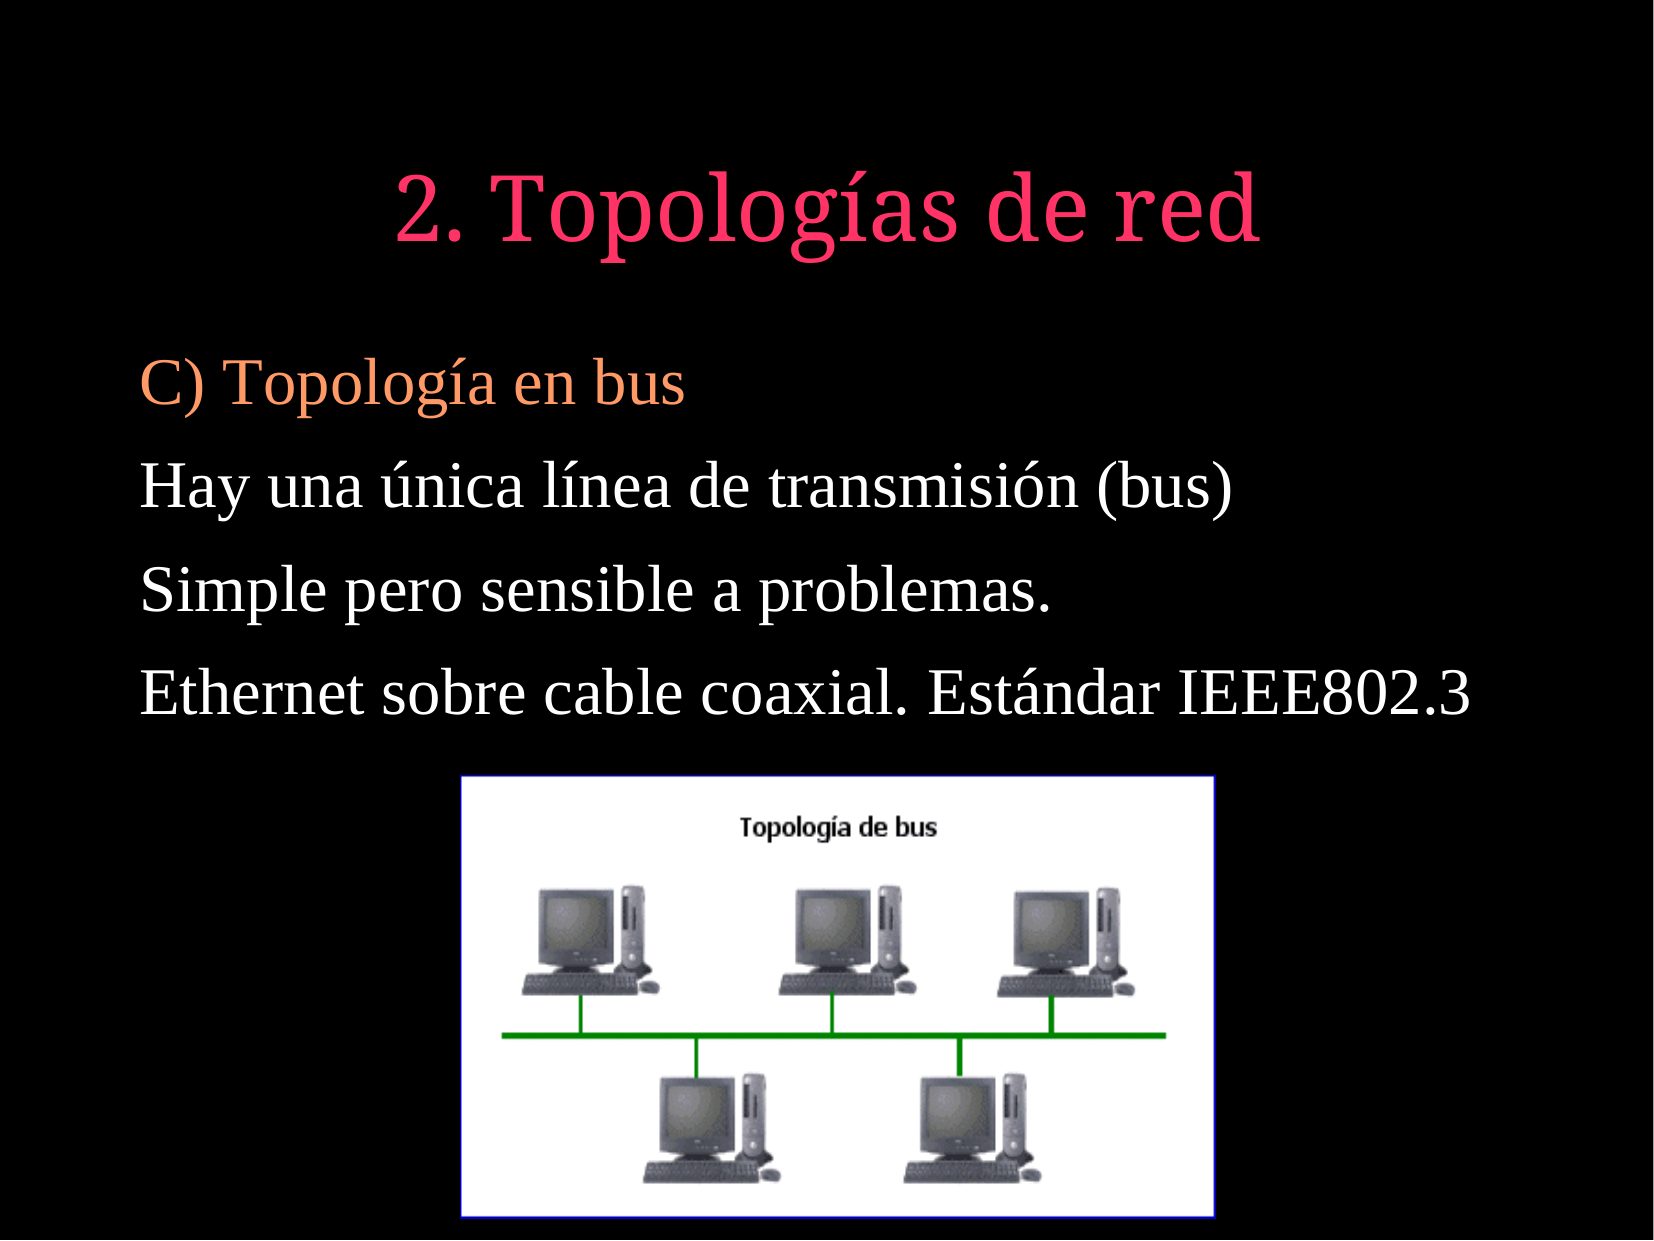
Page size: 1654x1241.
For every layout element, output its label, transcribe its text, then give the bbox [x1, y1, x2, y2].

title 2. Topologías de red [121, 102, 1534, 311]
list C) Topología en bus Hay una única línea de transmisión (bus) Simple pero sensible a problemas. Ethernet sobre cable coaxial. Estándar IEEE802.3 [121, 344, 1534, 761]
picture [460, 775, 1216, 1219]
